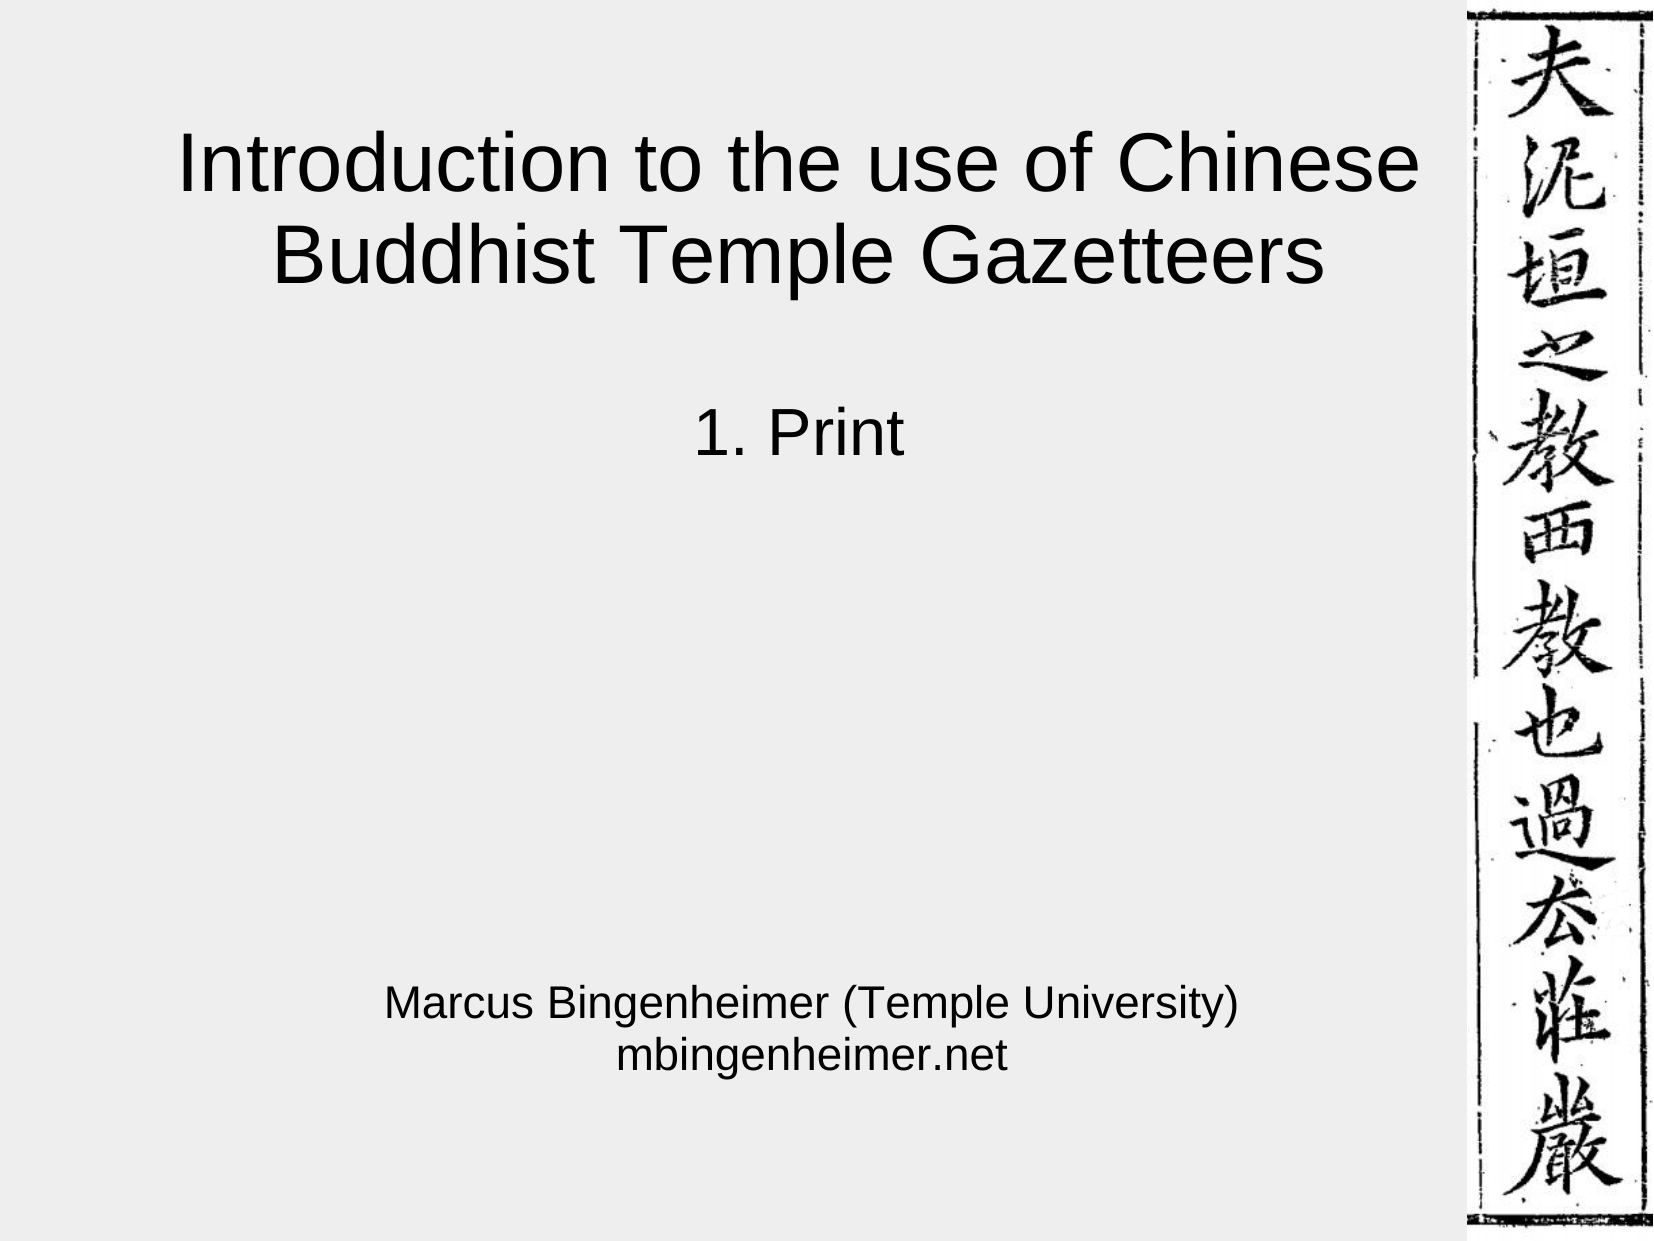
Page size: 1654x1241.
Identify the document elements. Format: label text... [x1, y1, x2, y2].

picture [1467, 0, 1653, 1241]
title Introduction to the use of Chinese Buddhist Temple Gazetteers 1. Print [105, 115, 1467, 470]
subtitle Marcus Bingenheimer (Temple University) mbingenheimer.net [85, 914, 1467, 1143]
